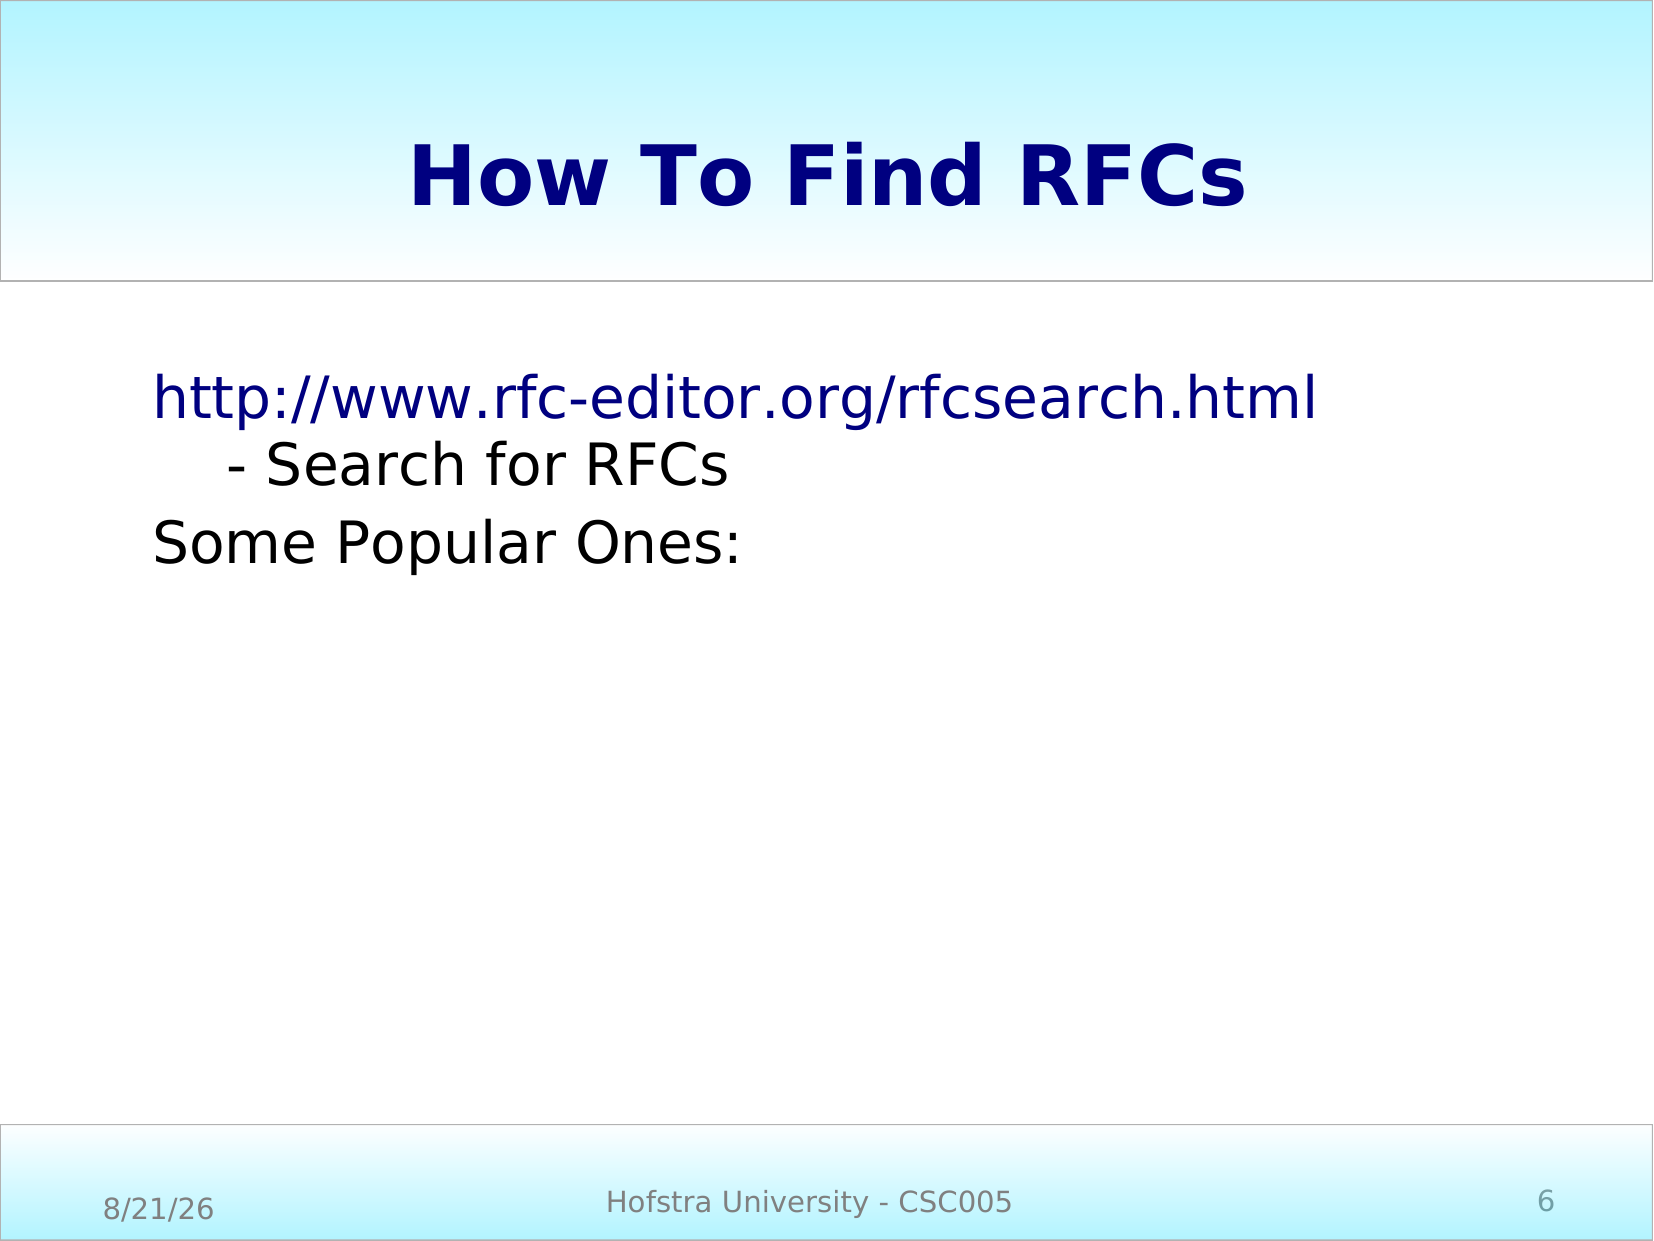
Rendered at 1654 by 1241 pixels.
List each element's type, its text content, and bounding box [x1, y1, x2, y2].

list http://www.rfc-editor.org/rfcsearch.html - Search for RFCs Some Popular Ones: [137, 358, 1578, 1103]
title How To Find RFCs [123, 87, 1533, 233]
